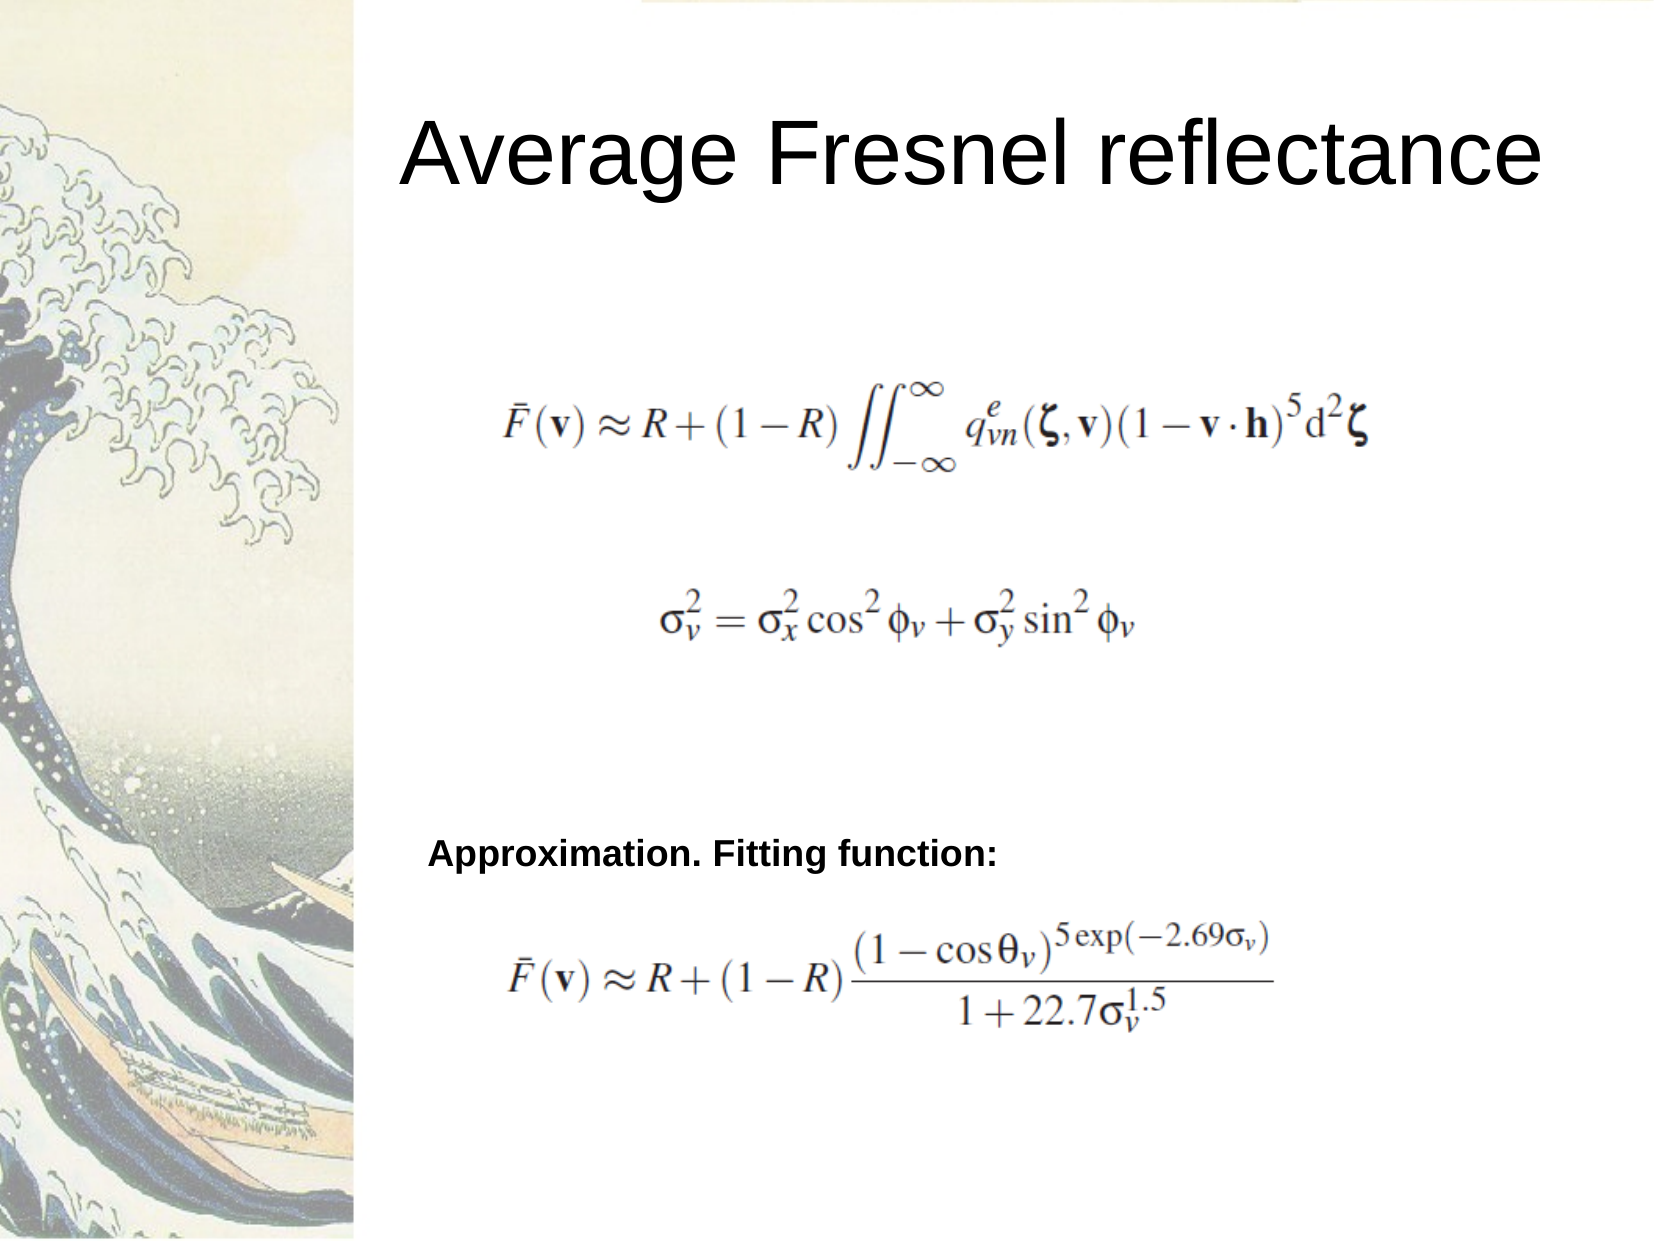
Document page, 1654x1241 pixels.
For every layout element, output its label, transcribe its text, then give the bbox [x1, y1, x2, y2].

text_box Approximation. Fitting function: [412, 825, 1051, 884]
title Average Fresnel reflectance [375, 49, 1571, 257]
picture [0, 0, 1654, 1241]
